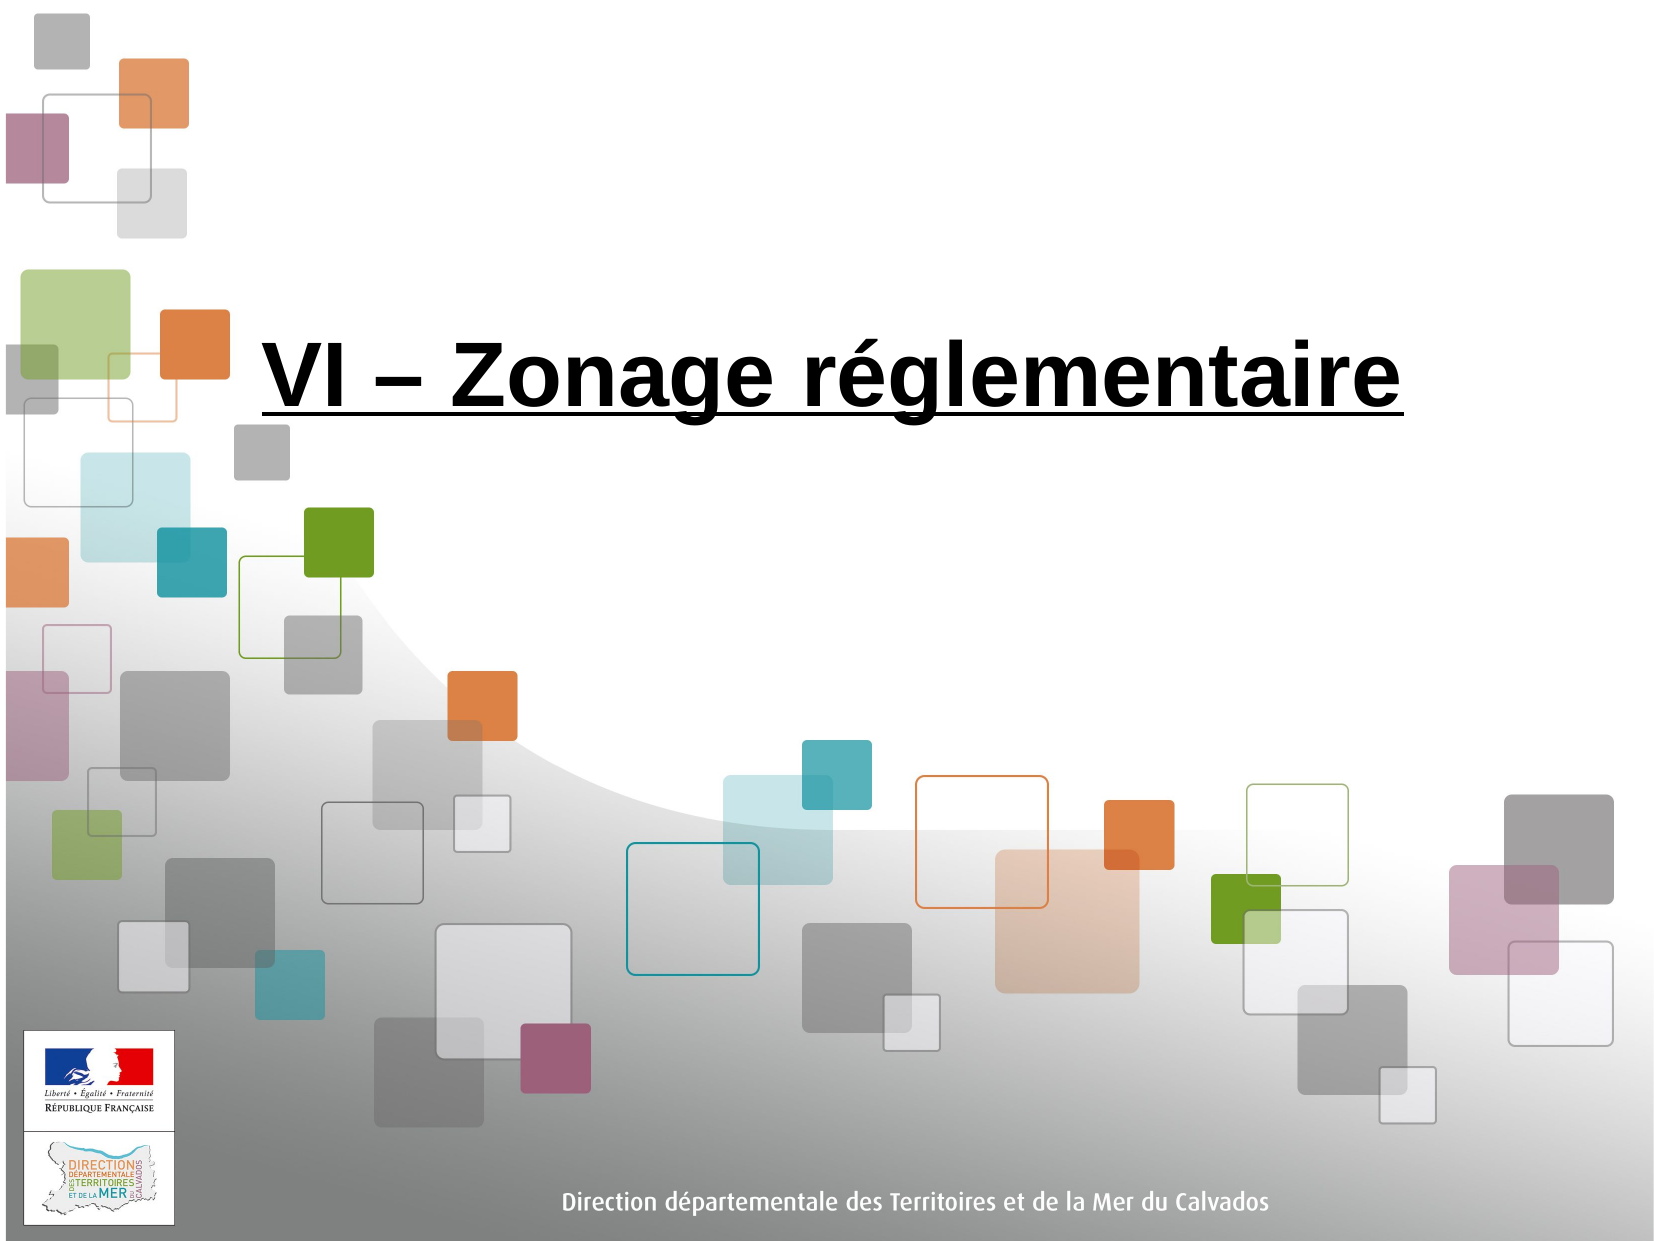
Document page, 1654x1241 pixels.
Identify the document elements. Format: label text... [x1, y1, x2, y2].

picture [5, 3, 1654, 1241]
title VI – Zonage réglementaire [129, 307, 1536, 514]
